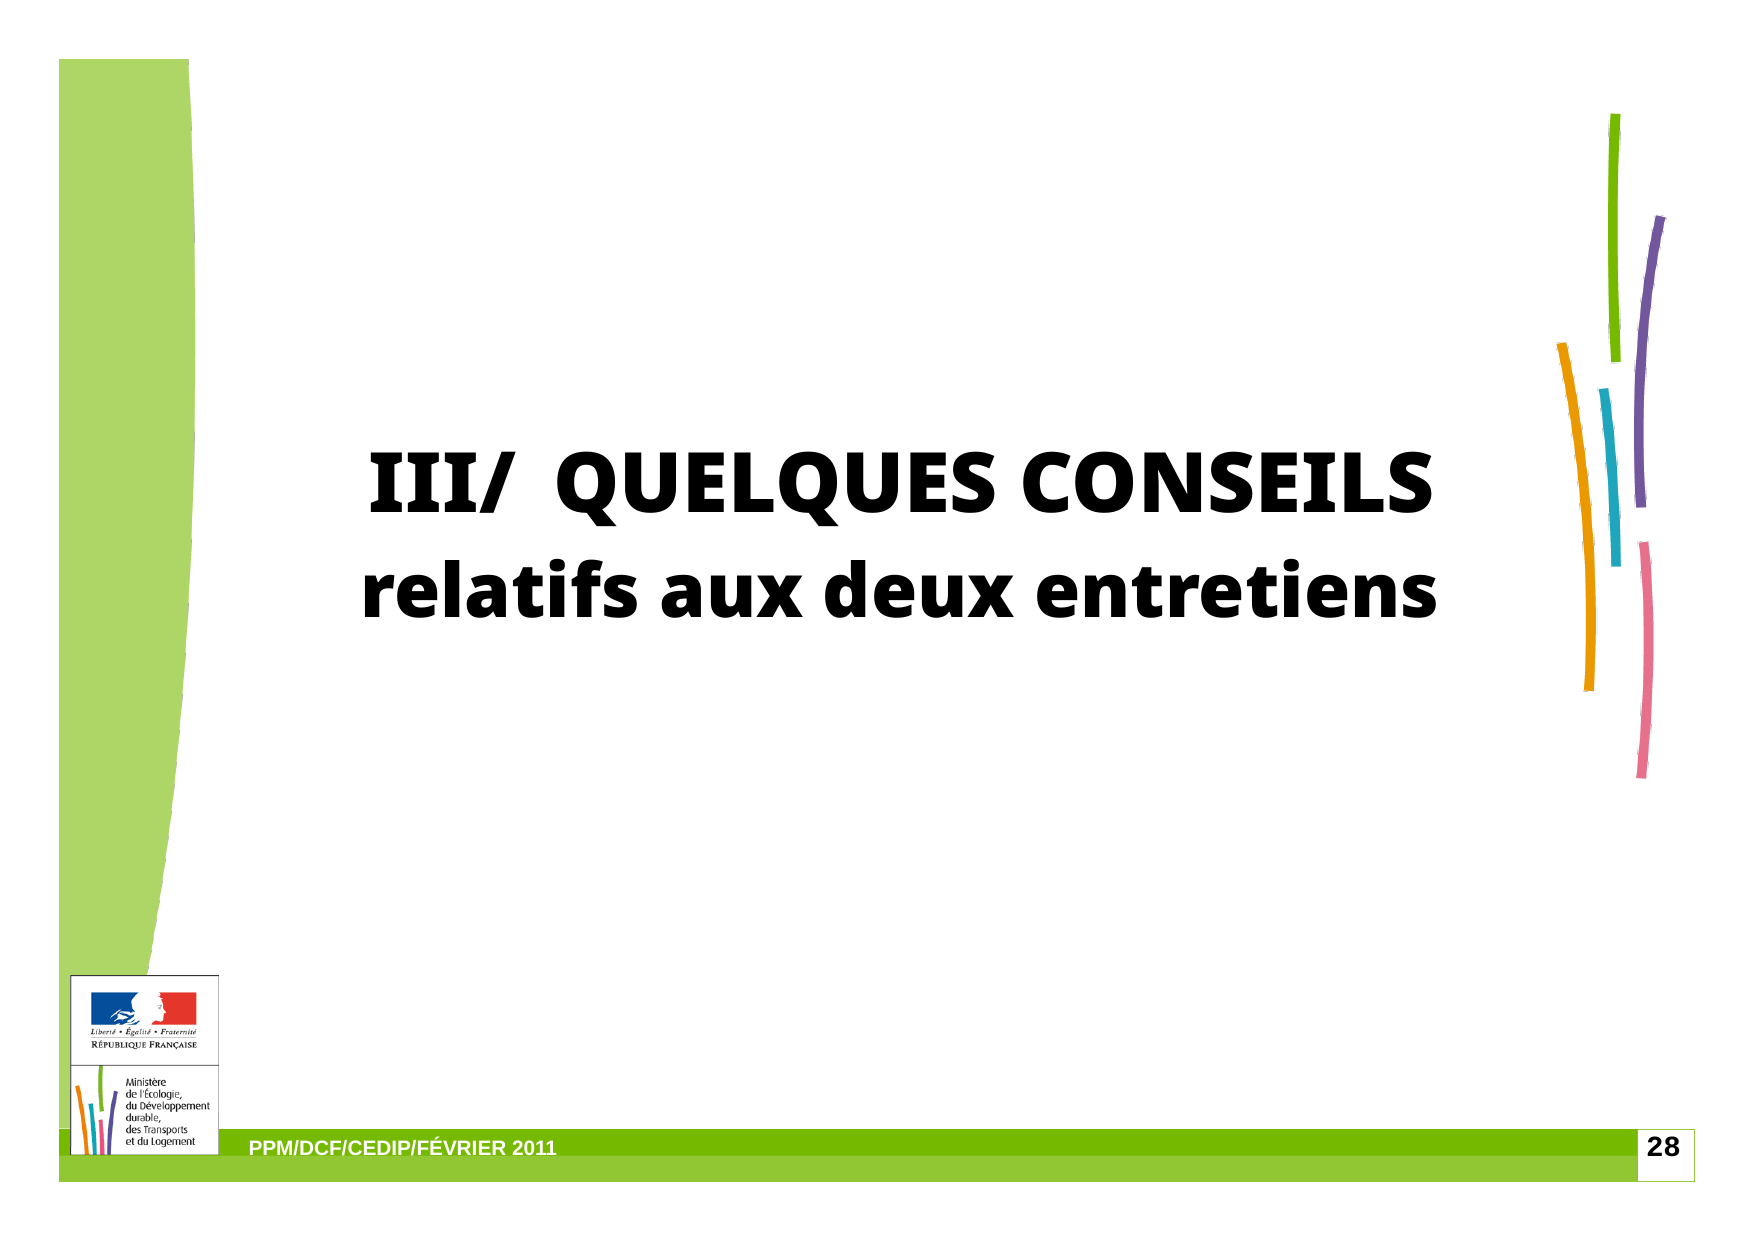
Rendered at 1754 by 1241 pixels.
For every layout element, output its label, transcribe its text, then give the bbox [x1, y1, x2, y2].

text_box III/ QUELQUES CONSEILS relatifs aux deux entretiens [249, 416, 1552, 655]
text_box PPM/DCF/CEDIP/FÉVRIER 2011 [233, 1129, 592, 1169]
picture [59, 59, 1695, 1182]
